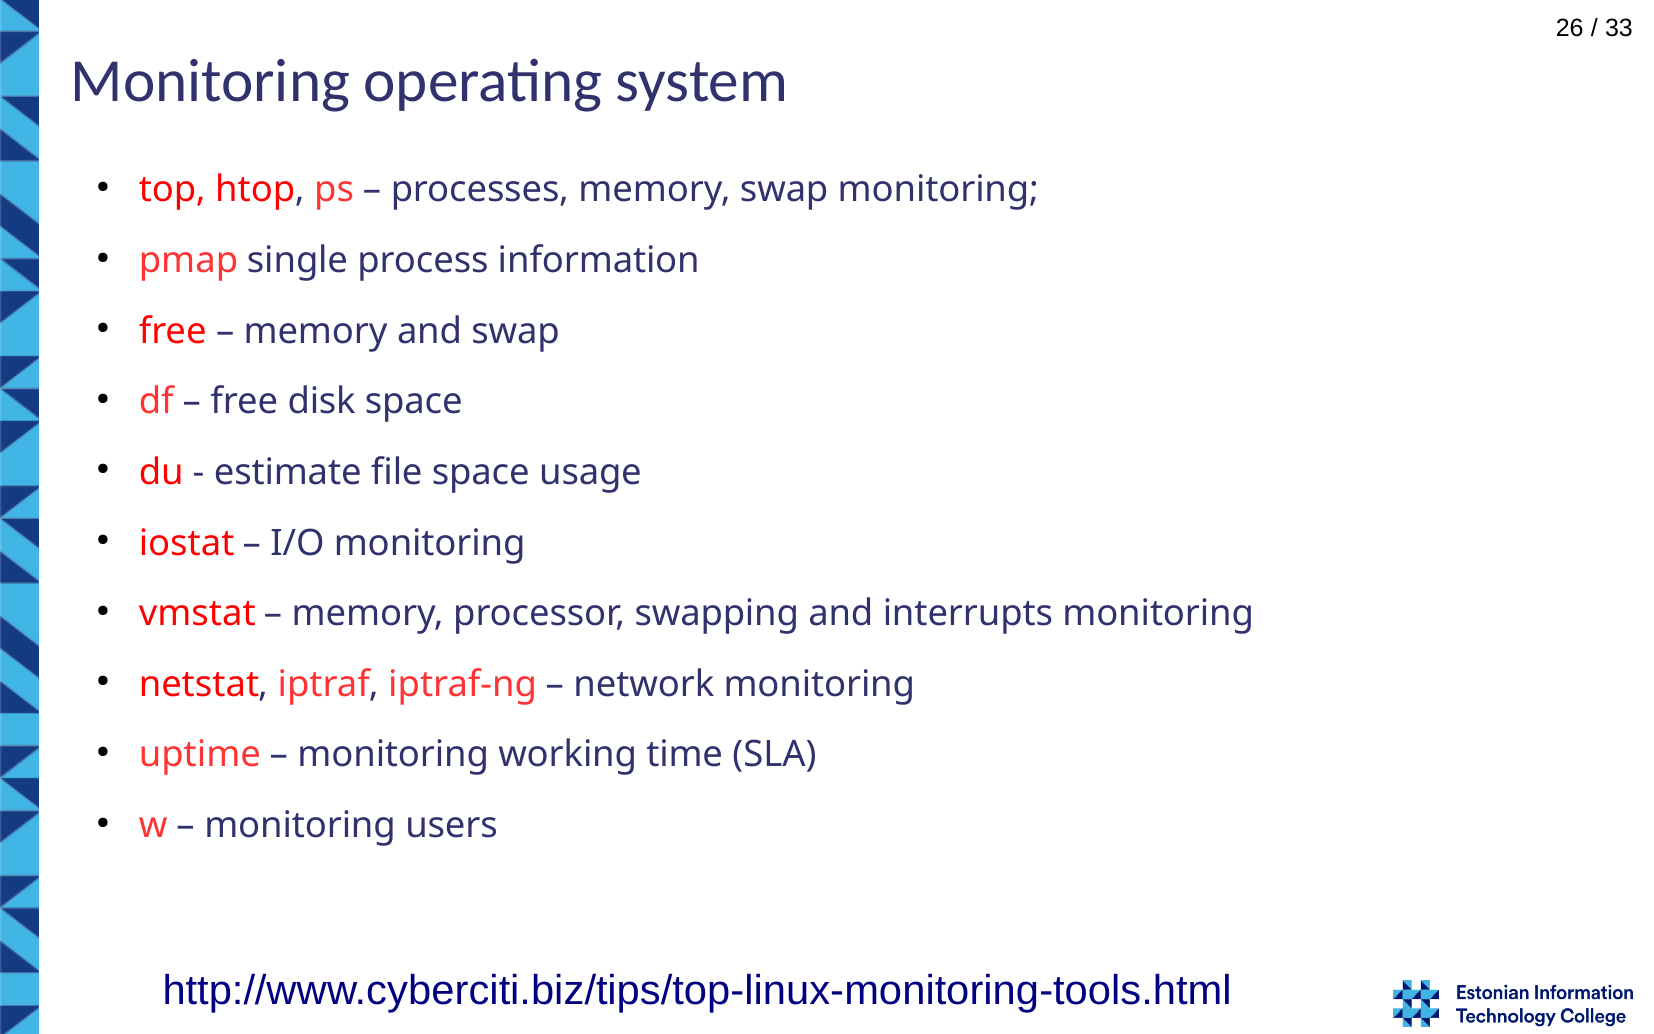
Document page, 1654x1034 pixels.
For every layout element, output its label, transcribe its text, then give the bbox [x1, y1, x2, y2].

text_box http://www.cyberciti.biz/tips/top-linux-monitoring-tools.html [147, 959, 1388, 1006]
picture [1393, 980, 1633, 1027]
title Monitoring operating system [70, 41, 1630, 130]
list top, htop, ps – processes, memory, swap monitoring; pmap single process information free – memory and swap df – free disk space du - estimate file space usage iostat – I/O monitoring vmstat – memory, processor, swapping and interrupts monitoring netstat, iptraf, iptraf-ng – network monitoring uptime – monitoring working time (SLA) w – monitoring users [82, 163, 1595, 857]
